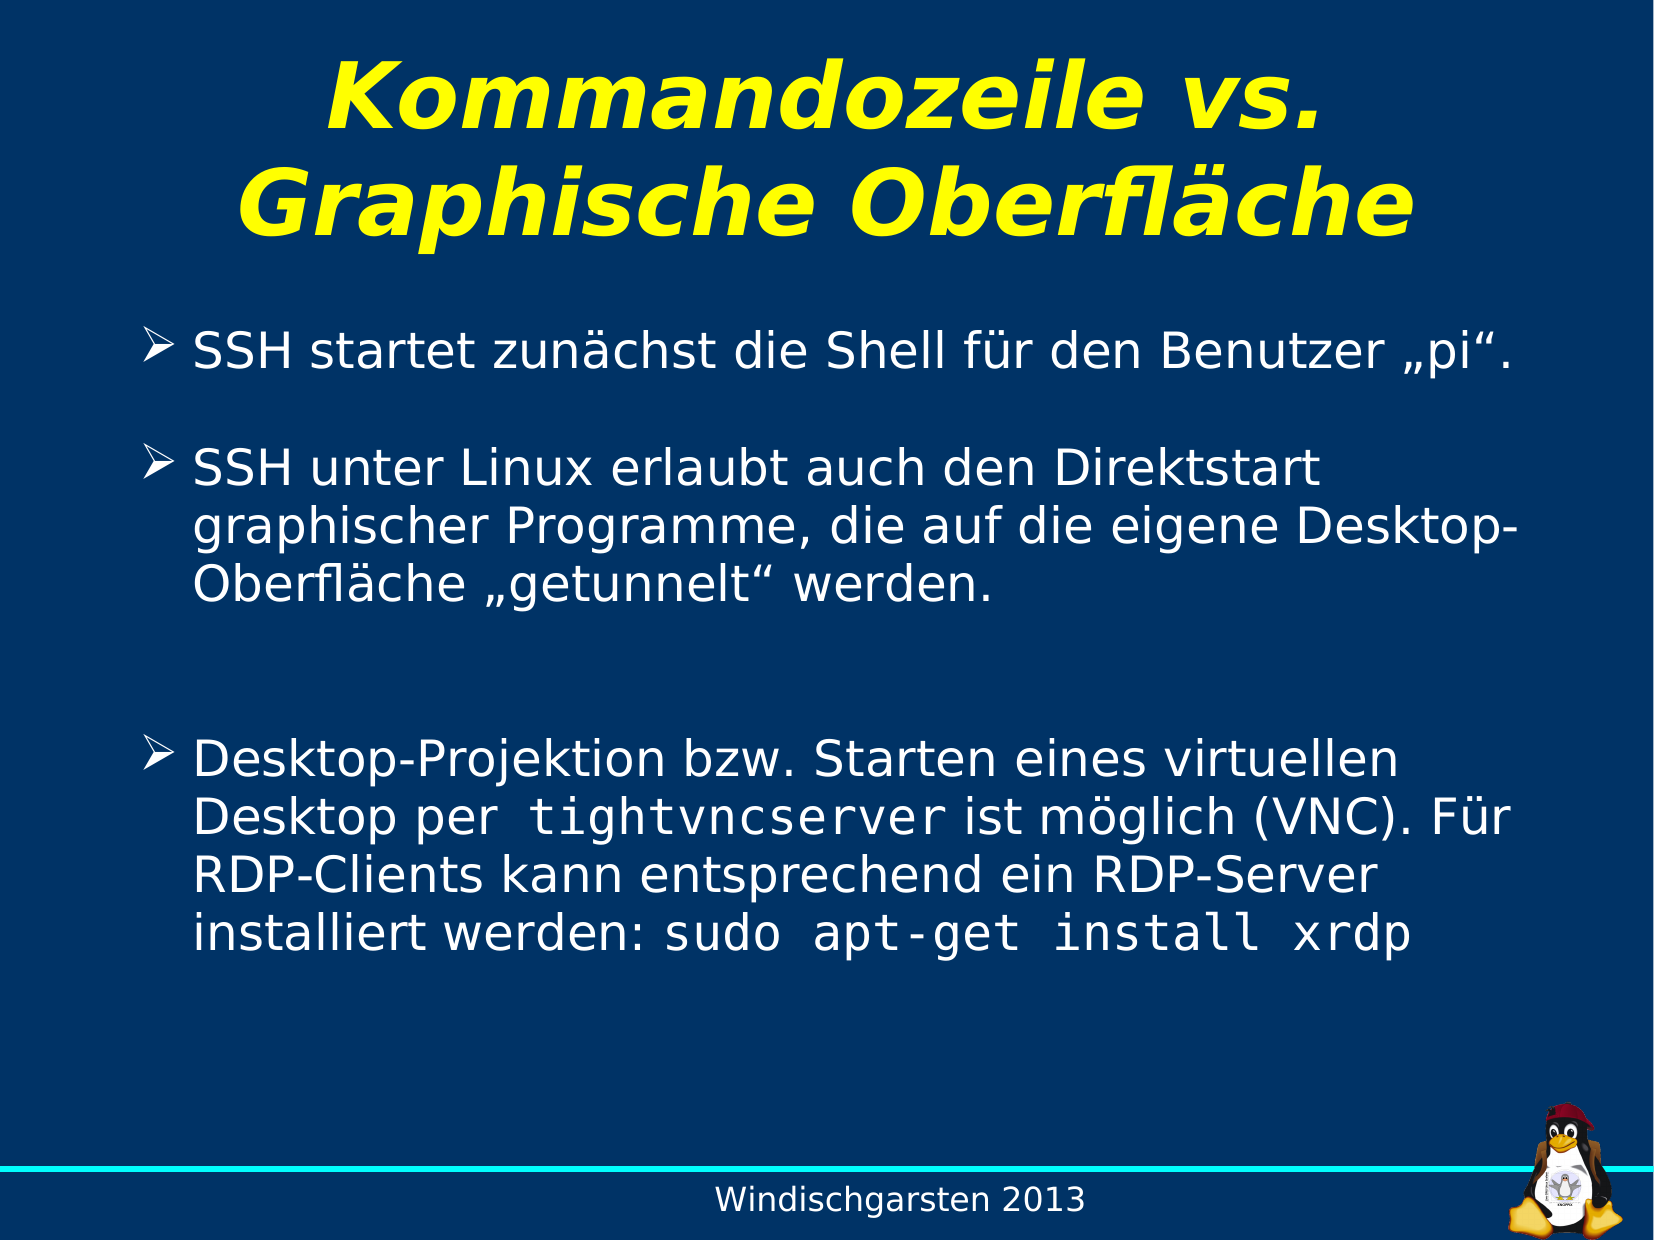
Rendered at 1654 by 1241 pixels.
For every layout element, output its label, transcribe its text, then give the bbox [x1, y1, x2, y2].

title Kommandozeile vs. Graphische Oberfläche [121, 42, 1534, 257]
picture [1505, 1100, 1625, 1241]
list SSH startet zunächst die Shell für den Benutzer „pi“. SSH unter Linux erlaubt auch den Direktstart graphischer Programme, die auf die eigene Desktop-Oberfläche „getunnelt“ werden. Desktop-Projektion bzw. Starten eines virtuellen Desktop per tightvncserver ist möglich (VNC). Für RDP-Clients kann entsprechend ein RDP-Server installiert werden: sudo apt-get install xrdp [121, 322, 1561, 1132]
